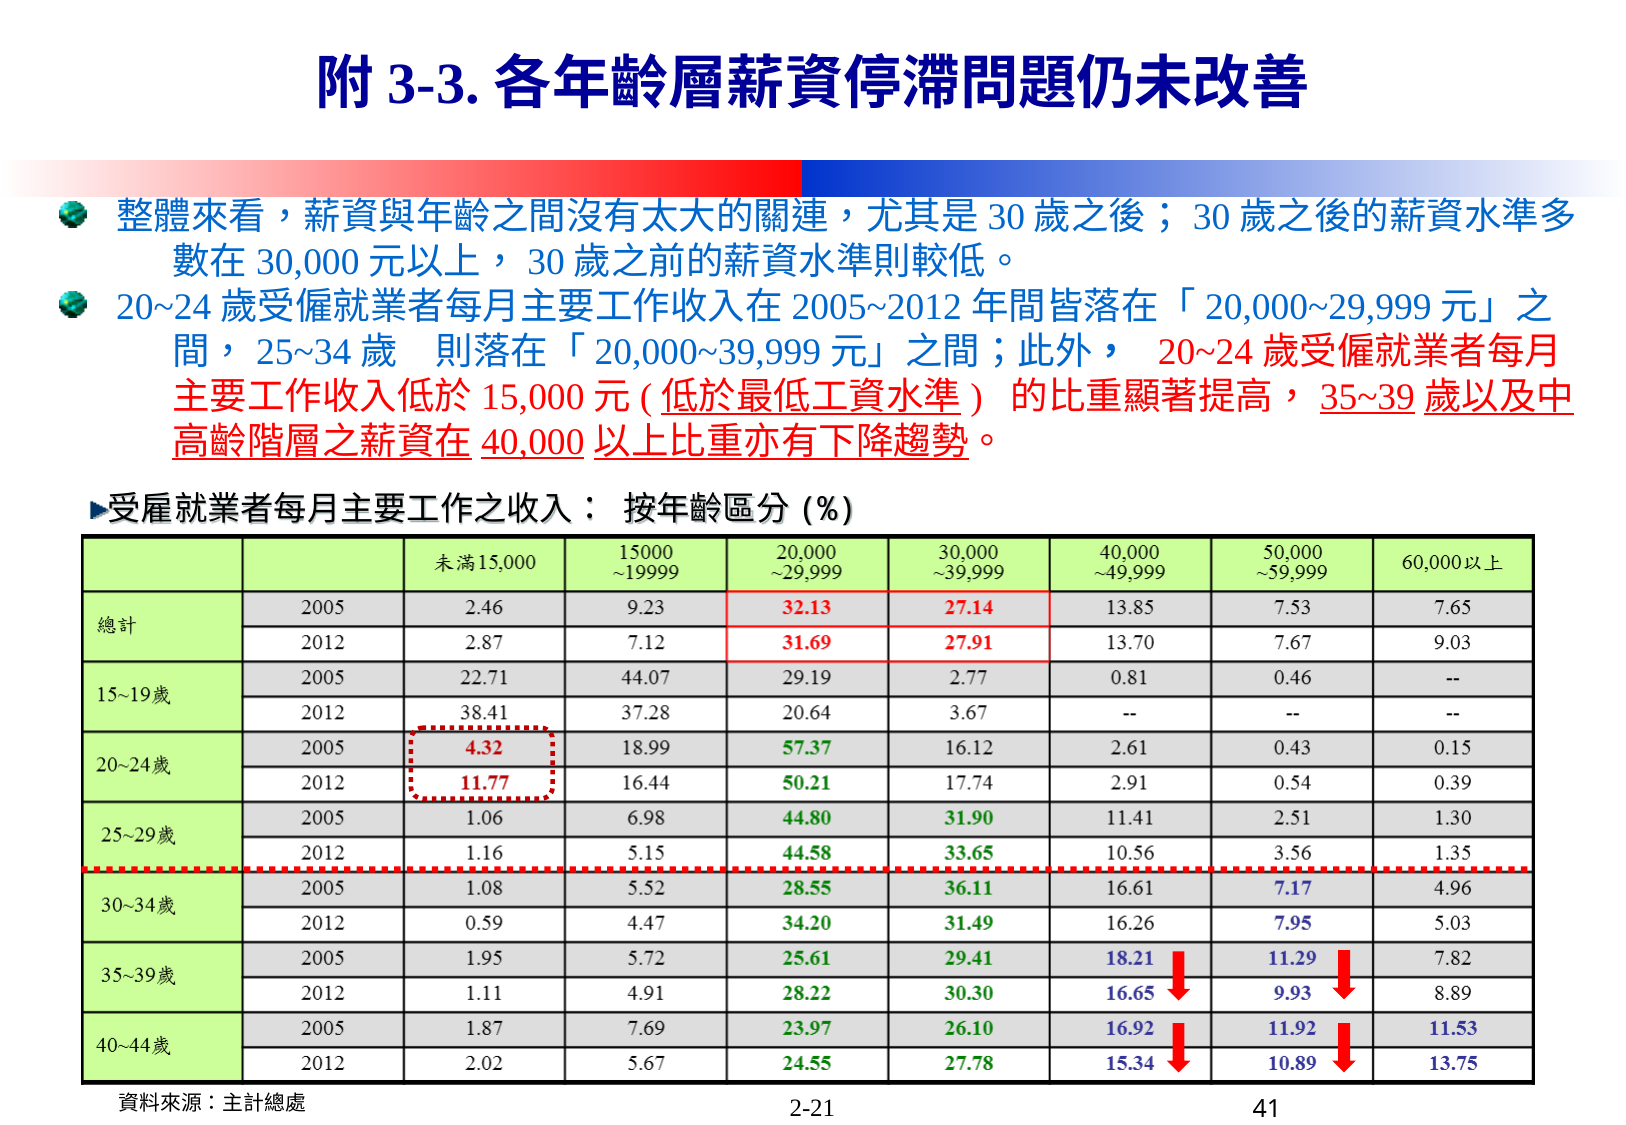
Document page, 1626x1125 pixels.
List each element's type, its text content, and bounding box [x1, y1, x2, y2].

text_box 2-21 [712, 1084, 913, 1125]
text_box [1332, 950, 1356, 1000]
text_box [1332, 1023, 1356, 1073]
text_box 資料來源：主計總處 [103, 1082, 825, 1123]
text_box 附3-3.各年齡層薪資停滯問題仍未改善 [0, 55, 1625, 115]
picture [81, 532, 1535, 1087]
text_box 受雇就業者每月主要工作之收入： 按年齡區分(%) [69, 475, 1026, 539]
text_box [1166, 951, 1191, 1001]
text_box [1166, 1023, 1191, 1073]
text_box 整體來看，薪資與年齡之間沒有太大的關連，尤其是30歲之後；30歲之後的薪資水準多數在30,000元以上，30歲之前的薪資水準則較低。 20~24歲受僱就業者每月主要工作收入在2005~2012年間皆落在「20,000~29,999元」之間，25~34歲 則落在「20,000~39,999元」之間；此外， 20~24歲受僱就業者每月主要工作收入低於15,000元(低於最低工資水準) 的比重顯著提高，35~39歲以及中高齡階層之薪資在40,000以上比重亦有下降趨勢。 [44, 184, 1593, 473]
text_box 41 [1237, 1085, 1617, 1125]
